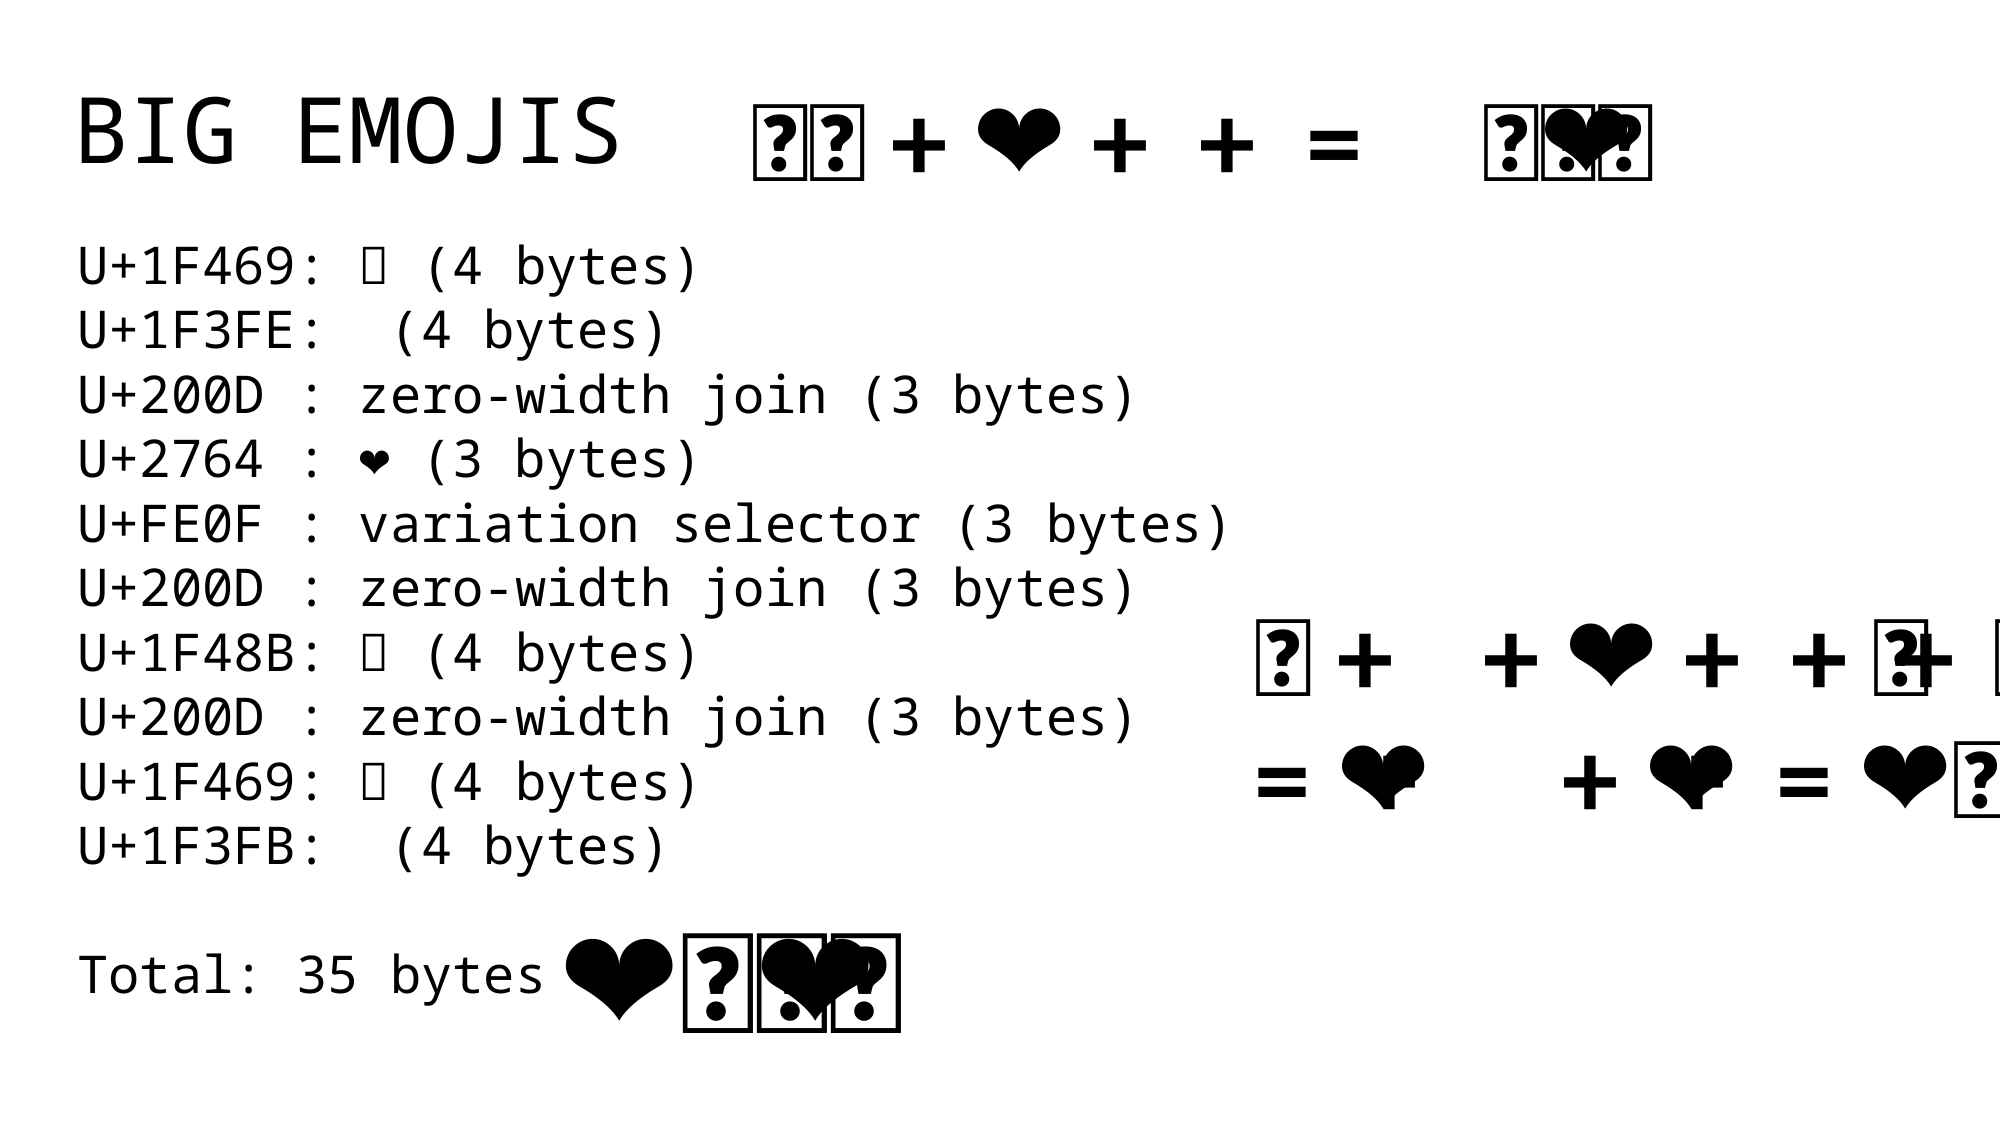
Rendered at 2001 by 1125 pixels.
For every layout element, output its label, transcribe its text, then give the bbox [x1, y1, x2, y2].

text_box 👩🏾‍❤️‍💋‍👩🏻 [543, 900, 931, 1125]
text_box U+1F469: 👩 (4 bytes) U+1F3FE: 🏾 (4 bytes) U+200D : zero-width join (3 bytes) U+2764 : ❤ (3 bytes) U+FE0F : variation selector (3 bytes) U+200D : zero-width join (3 bytes) U+1F48B: 💋 (4 bytes) U+200D : zero-width join (3 bytes) U+1F469: 👩 (4 bytes) U+1F3FB: 🏻 (4 bytes) Total: 35 bytes [62, 242, 1333, 1069]
title BIG EMOJIS [59, 24, 1645, 243]
text_box 👩🏾 + ❤ + 💋 + 👩🏻 = 👩🏾‍❤️‍💋‍👩🏻 [736, 76, 1979, 397]
text_box 👩 + 🏾 + ❤ + 💋 + 👩 + 🏻 = 👩🏾 + ❤ + 💋 + 👩🏻 = 👩🏾‍❤️‍💋‍👩🏻 [1239, 592, 2000, 1125]
